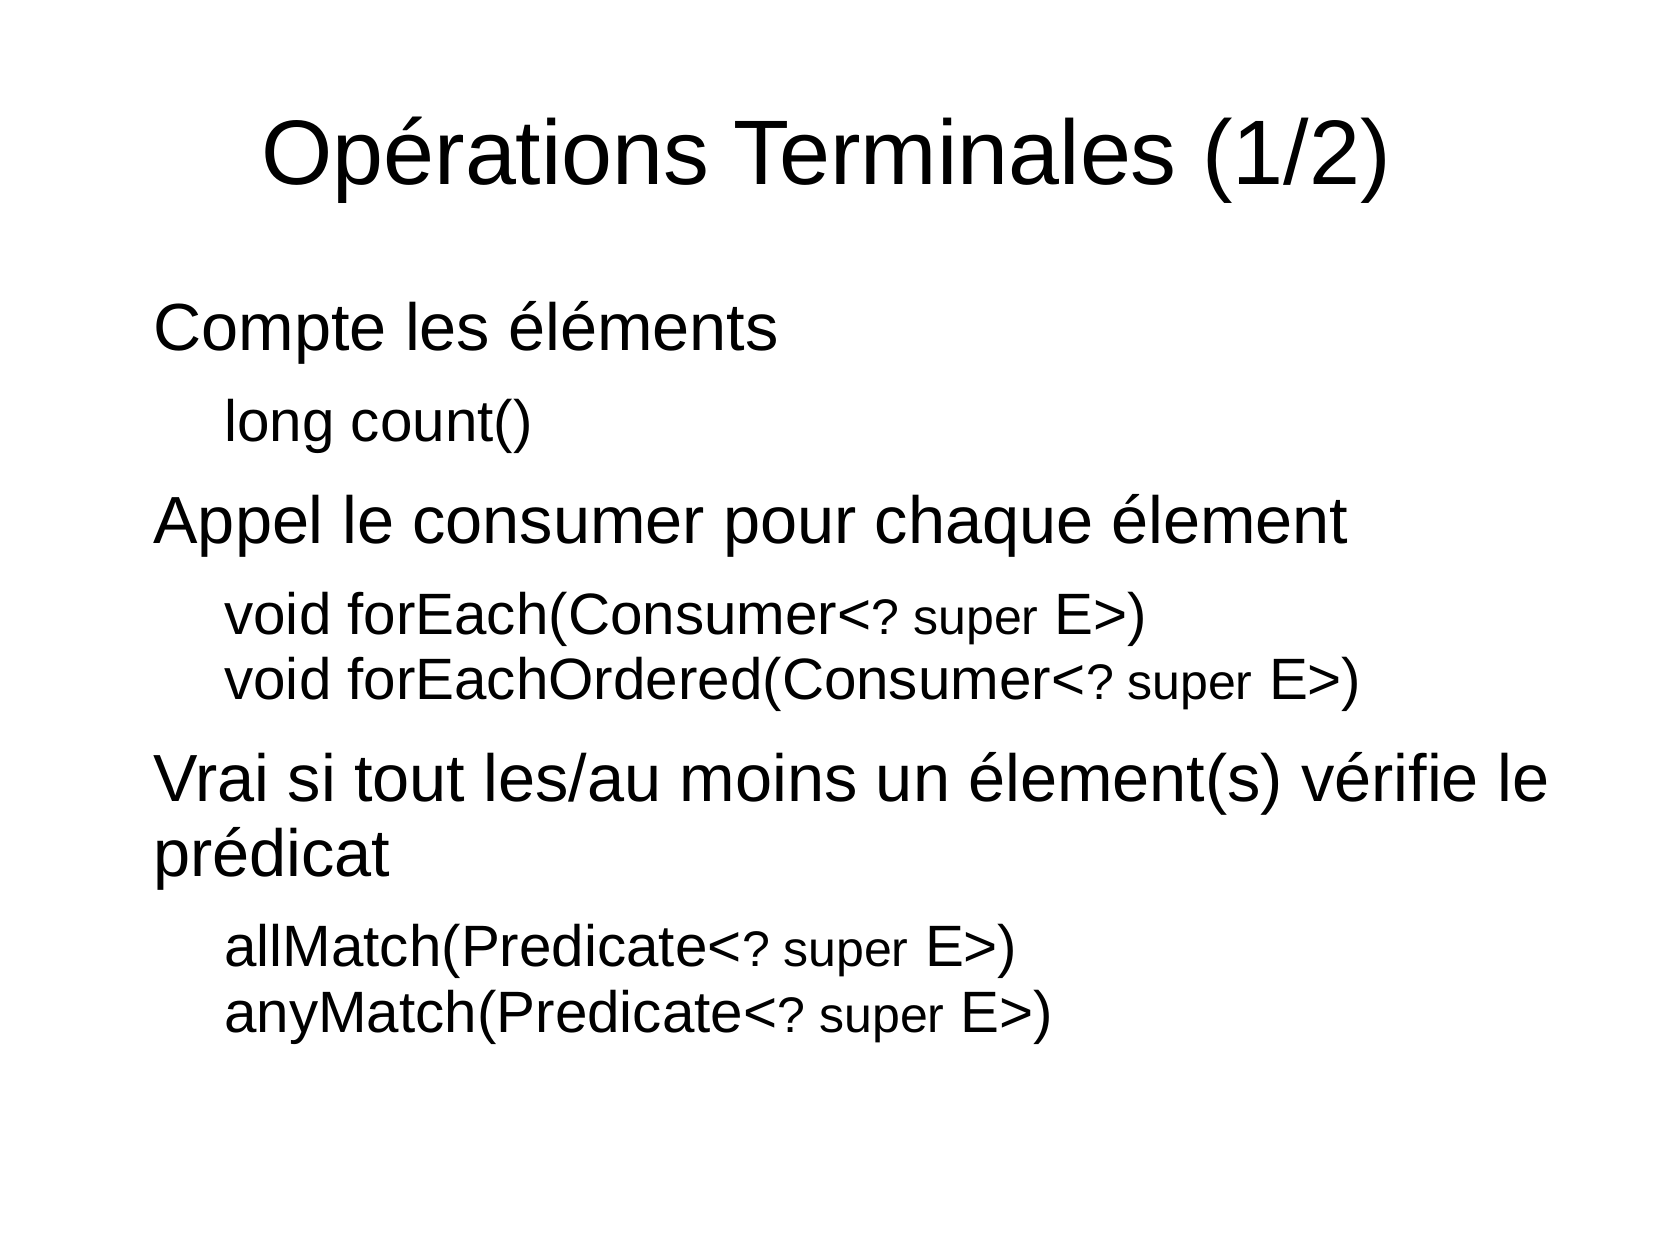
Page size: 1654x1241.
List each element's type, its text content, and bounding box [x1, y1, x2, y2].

list Compte les éléments long count() Appel le consumer pour chaque élement void forEach(Consumer<? super E>) void forEachOrdered(Consumer<? super E>) Vrai si tout les/au moins un élement(s) vérifie le prédicat allMatch(Predicate<? super E>) anyMatch(Predicate<? super E>) [82, 290, 1571, 1111]
title Opérations Terminales (1/2) [82, 49, 1571, 257]
